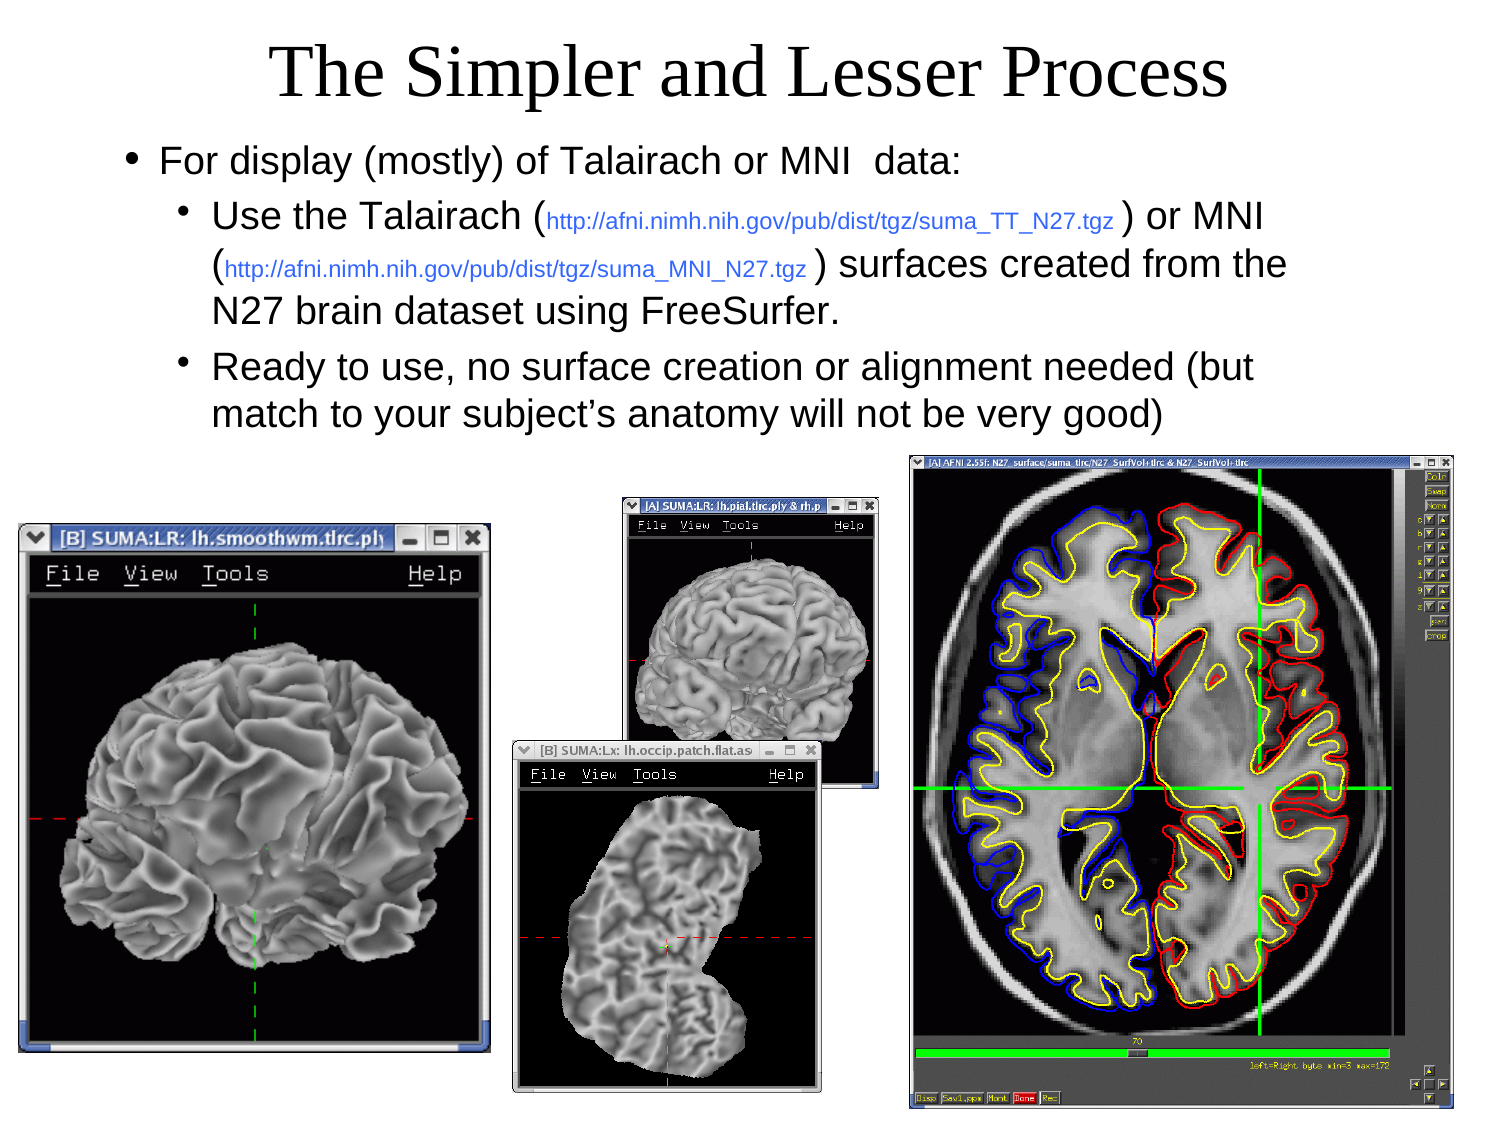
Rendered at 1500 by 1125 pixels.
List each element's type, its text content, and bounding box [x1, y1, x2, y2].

picture [909, 455, 1454, 1109]
picture [18, 523, 491, 1053]
picture [512, 497, 879, 1093]
list For display (mostly) of Talairach or MNI data: Use the Talairach (http://afni.nimh.nih.gov/pub/dist/tgz/suma_TT_N27.tgz ) or MNI (http://afni.nimh.nih.gov/pub/dist/tgz/suma_MNI_N27.tgz ) surfaces created from the N27 brain dataset using FreeSurfer. Ready to use, no surface creation or alignment needed (but match to your subject’s anatomy will not be very good) [108, 122, 1384, 445]
title The Simpler and Lesser Process [112, 12, 1388, 125]
